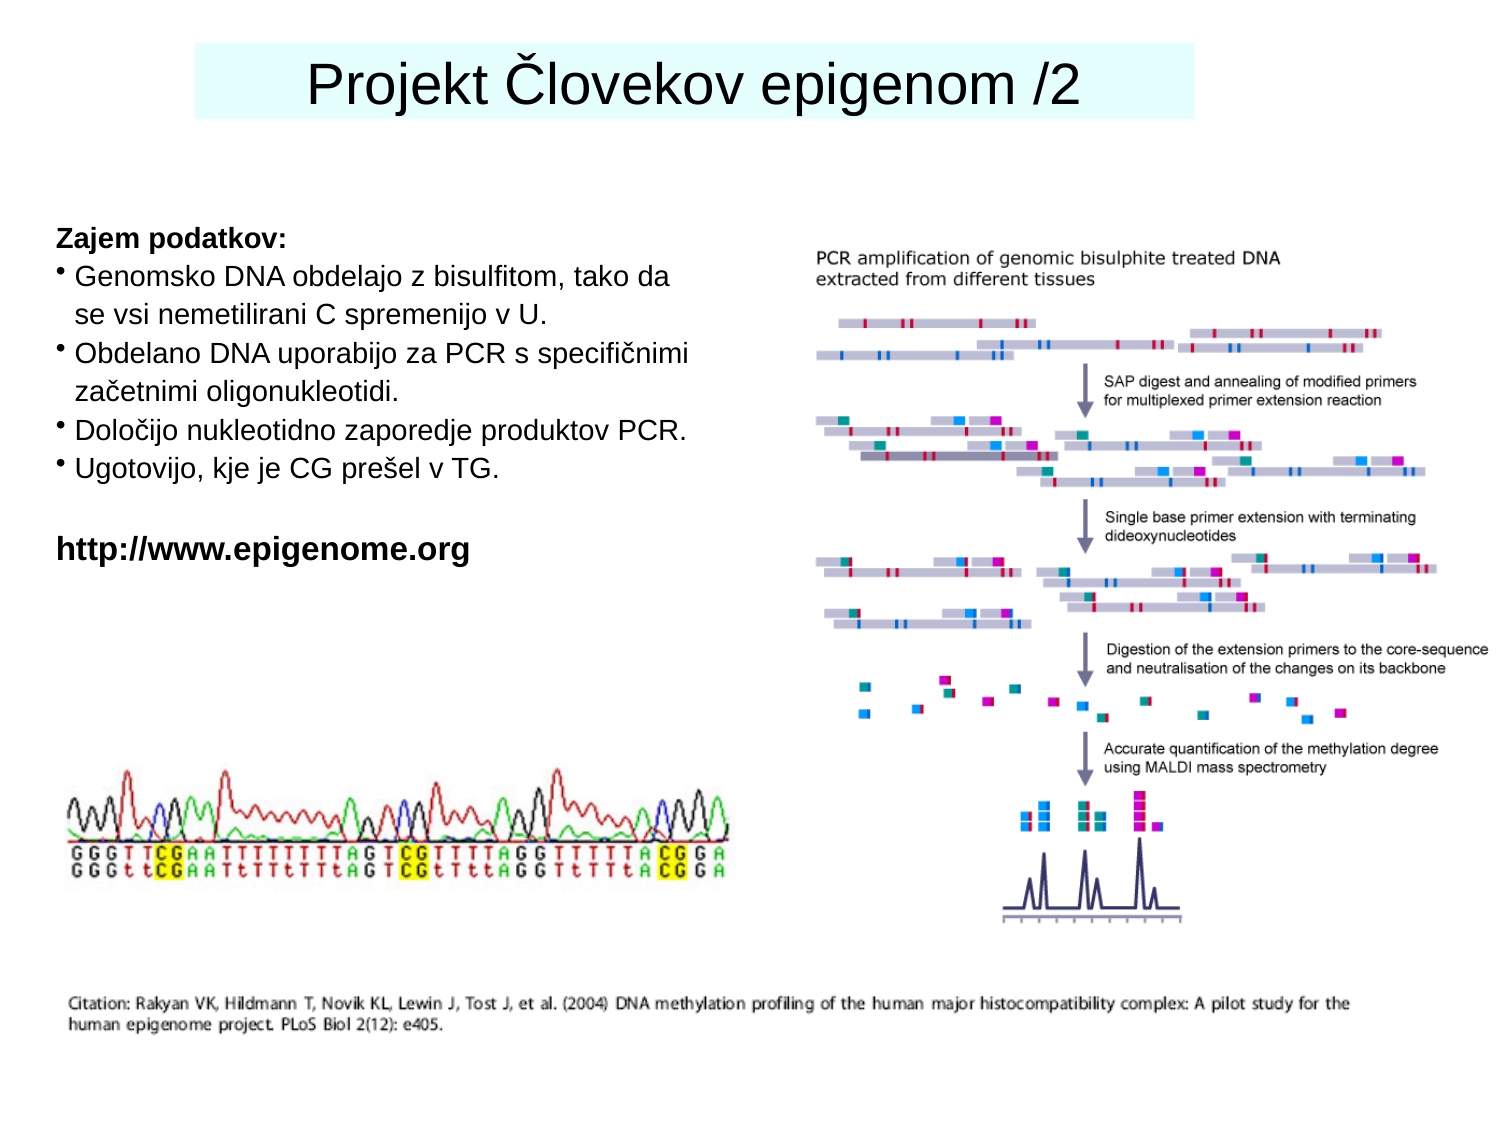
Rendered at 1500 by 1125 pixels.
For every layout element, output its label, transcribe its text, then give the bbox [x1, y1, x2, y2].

picture [809, 243, 1500, 931]
text_box Zajem podatkov: Genomsko DNA obdelajo z bisulfitom, tako da se vsi nemetilirani C spremenijo v U. Obdelano DNA uporabijo za PCR s specifičnimi začetnimi oligonukleotidi. Določijo nukleotidno zaporedje produktov PCR. Ugotovijo, kje je CG prešel v TG. http://www.epigenome.org [41, 207, 715, 613]
picture [64, 987, 1357, 1040]
picture [64, 763, 739, 895]
text_box Projekt Človekov epigenom /2 [194, 42, 1195, 120]
